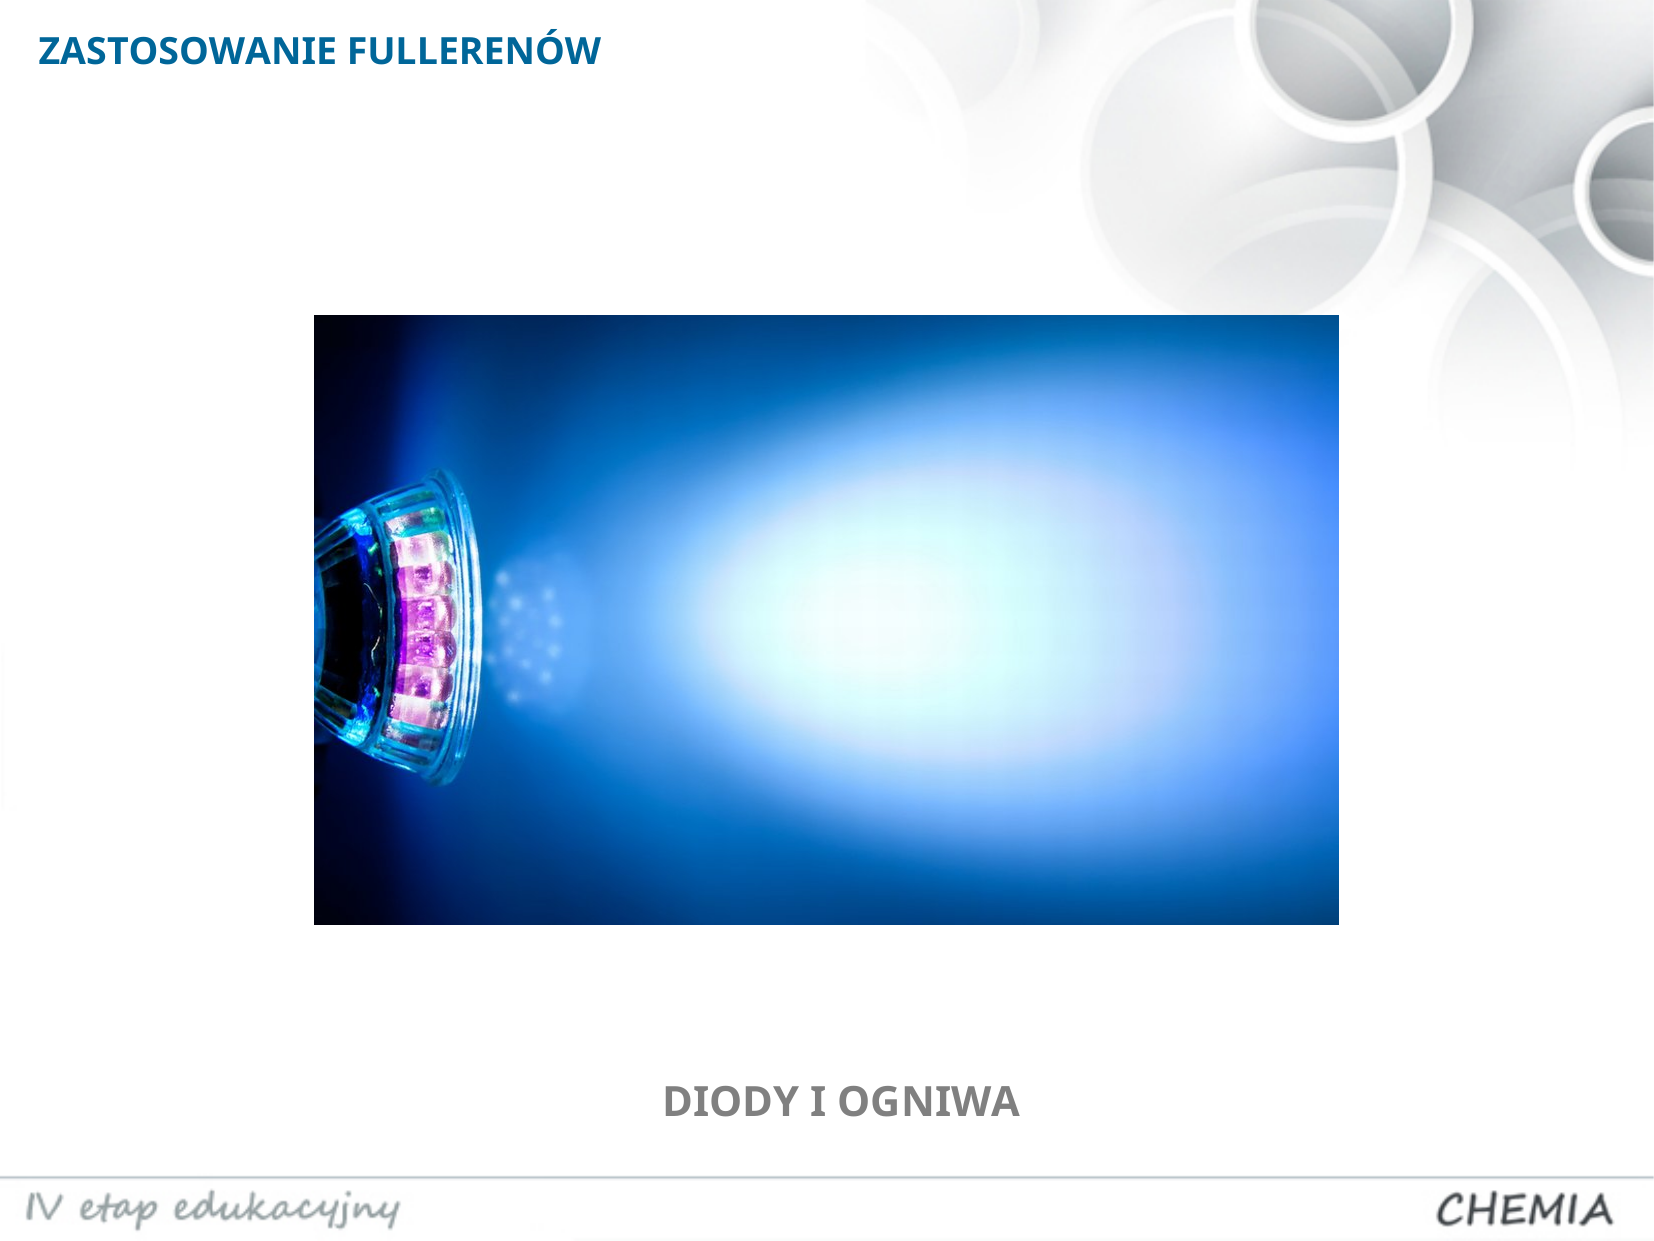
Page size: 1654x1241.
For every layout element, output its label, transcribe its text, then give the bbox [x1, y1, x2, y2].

picture [0, 0, 1654, 1241]
text_box ZASTOSOWANIE FULLERENÓW [23, 23, 1276, 81]
text_box DIODY I OGNIWA [236, 1021, 1447, 1130]
